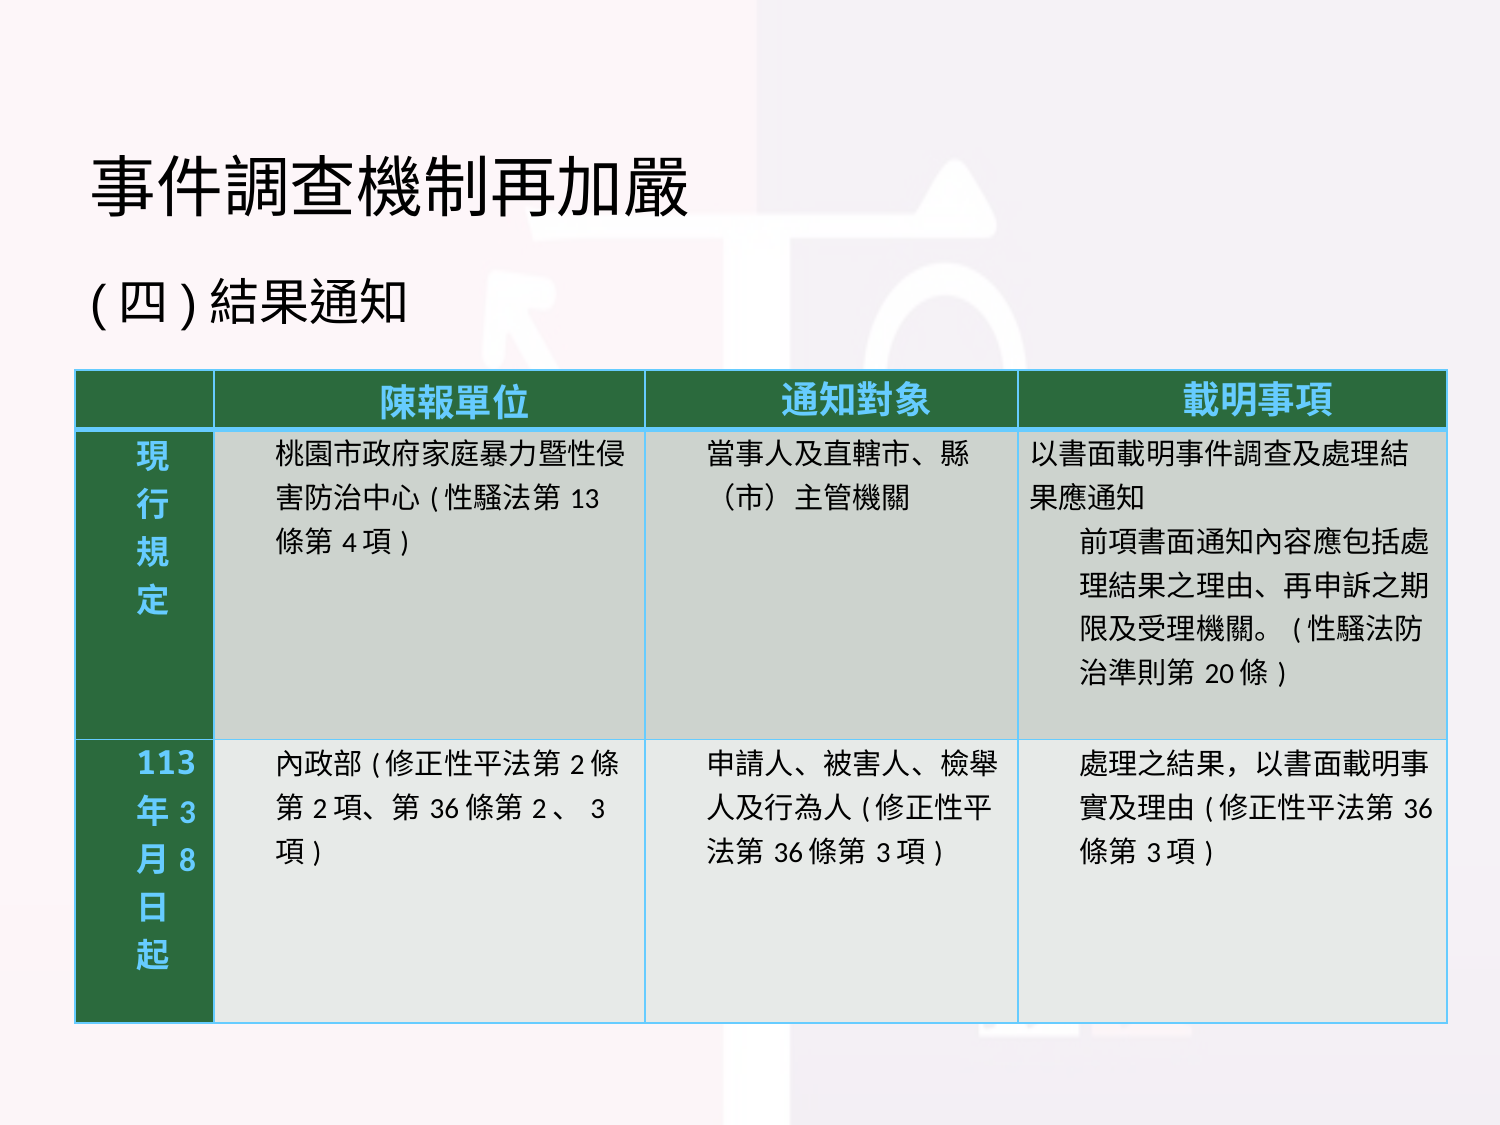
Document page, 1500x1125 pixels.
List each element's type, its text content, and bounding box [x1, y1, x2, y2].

table_cell 以書面載明事件調查及處理結果應通知 前項書面通知內容應包括處理結果之理由、再申訴之期限及受理機關。(性騷法防治準則第20條) [1019, 432, 1446, 739]
table_cell 113年3月8日起 [76, 740, 213, 1022]
table_cell 處理之結果，以書面載明事實及理由(修正性平法第36條第3項) [1019, 740, 1446, 1022]
list (四)結果通知 [74, 262, 1425, 369]
table_header 陳報單位 [215, 371, 644, 427]
title 事件調查機制再加嚴 [74, 45, 1425, 233]
table_cell 當事人及直轄市、縣（市）主管機關 [646, 432, 1017, 739]
table_cell 桃園市政府家庭暴力暨性侵害防治中心(性騷法第13條第4項) [215, 432, 644, 739]
table_cell 內政部(修正性平法第2條第2項、第36條第2、3項) [215, 740, 644, 1022]
table_header 通知對象 [646, 371, 1017, 427]
table_header [76, 371, 213, 427]
table_cell 申請人、被害人、檢舉人及行為人(修正性平法第36條第3項) [646, 740, 1017, 1022]
table_header 載明事項 [1019, 371, 1446, 427]
table_cell 現行規定 [76, 432, 213, 739]
